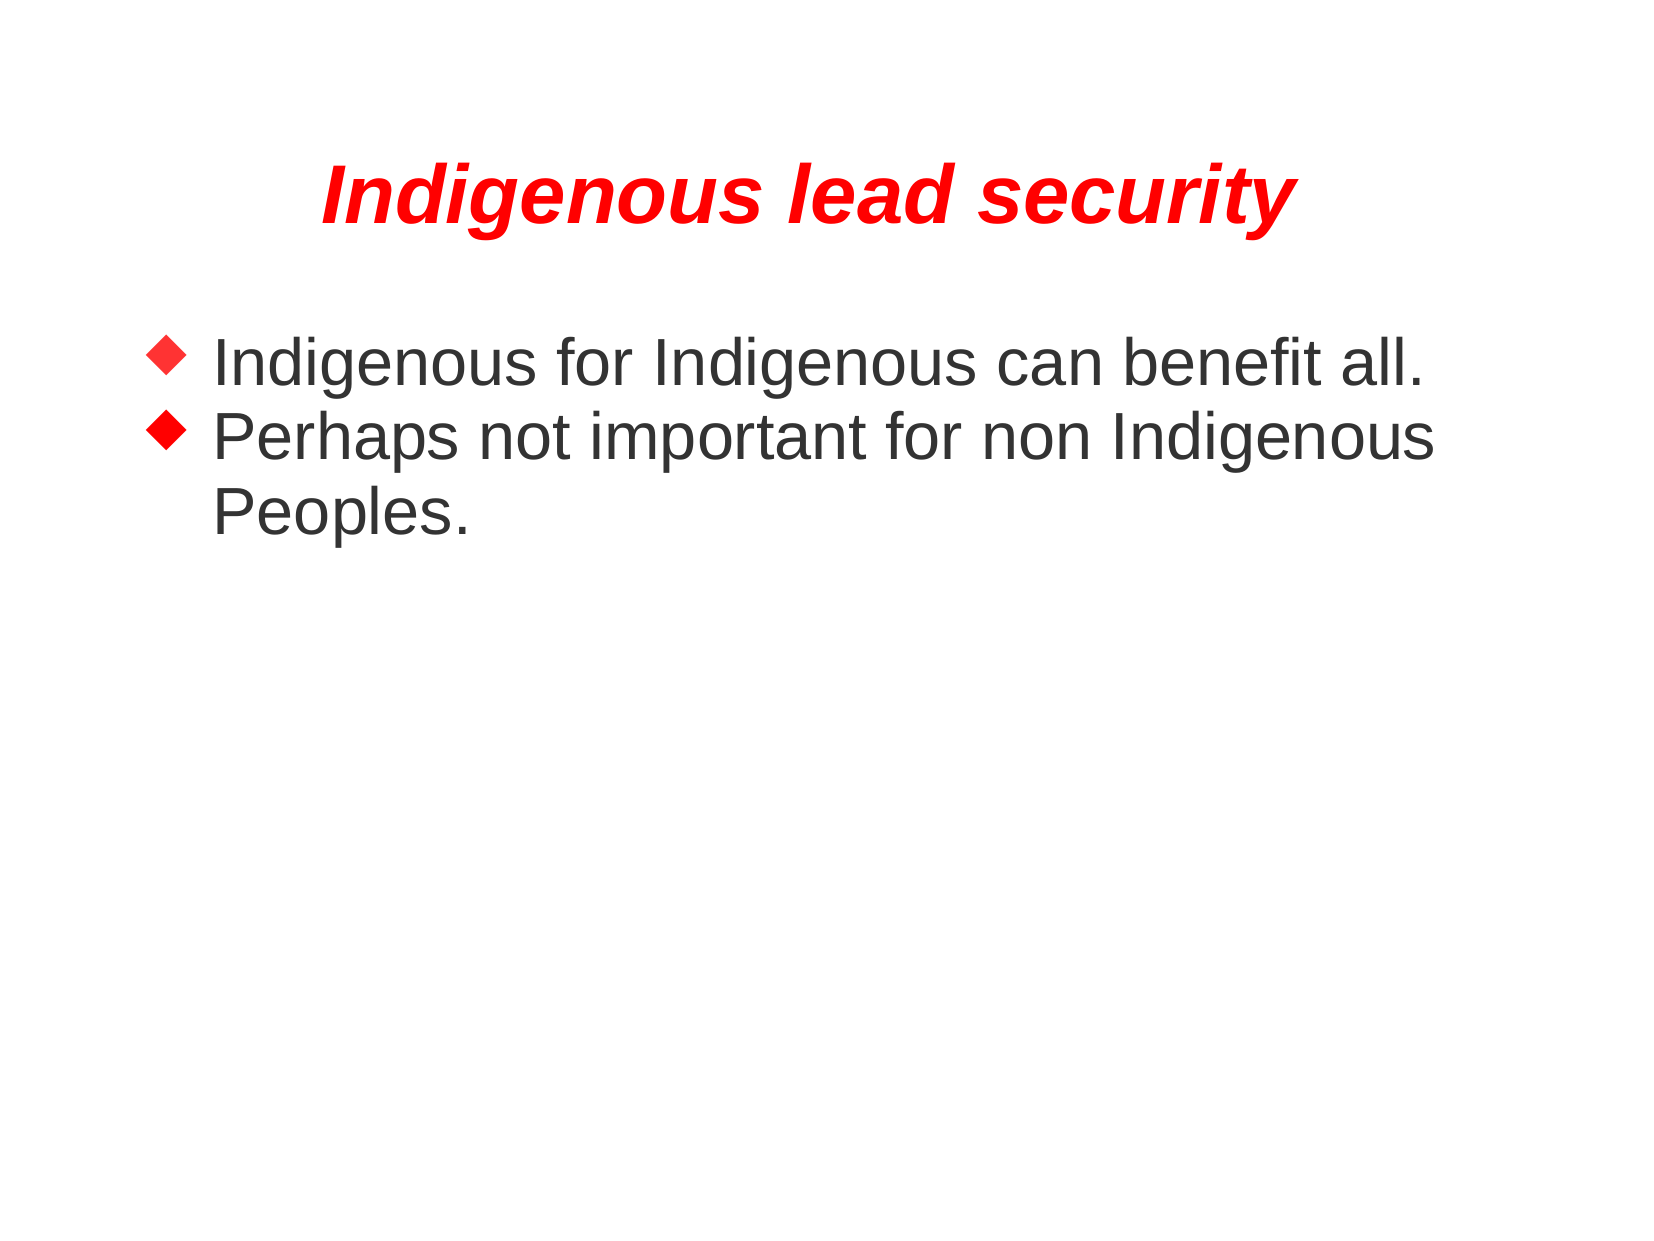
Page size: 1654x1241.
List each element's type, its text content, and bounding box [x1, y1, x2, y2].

list Indigenous for Indigenous can benefit all. Perhaps not important for non Indigenous Peoples. [129, 324, 1489, 975]
title Indigenous lead security [82, 90, 1536, 298]
